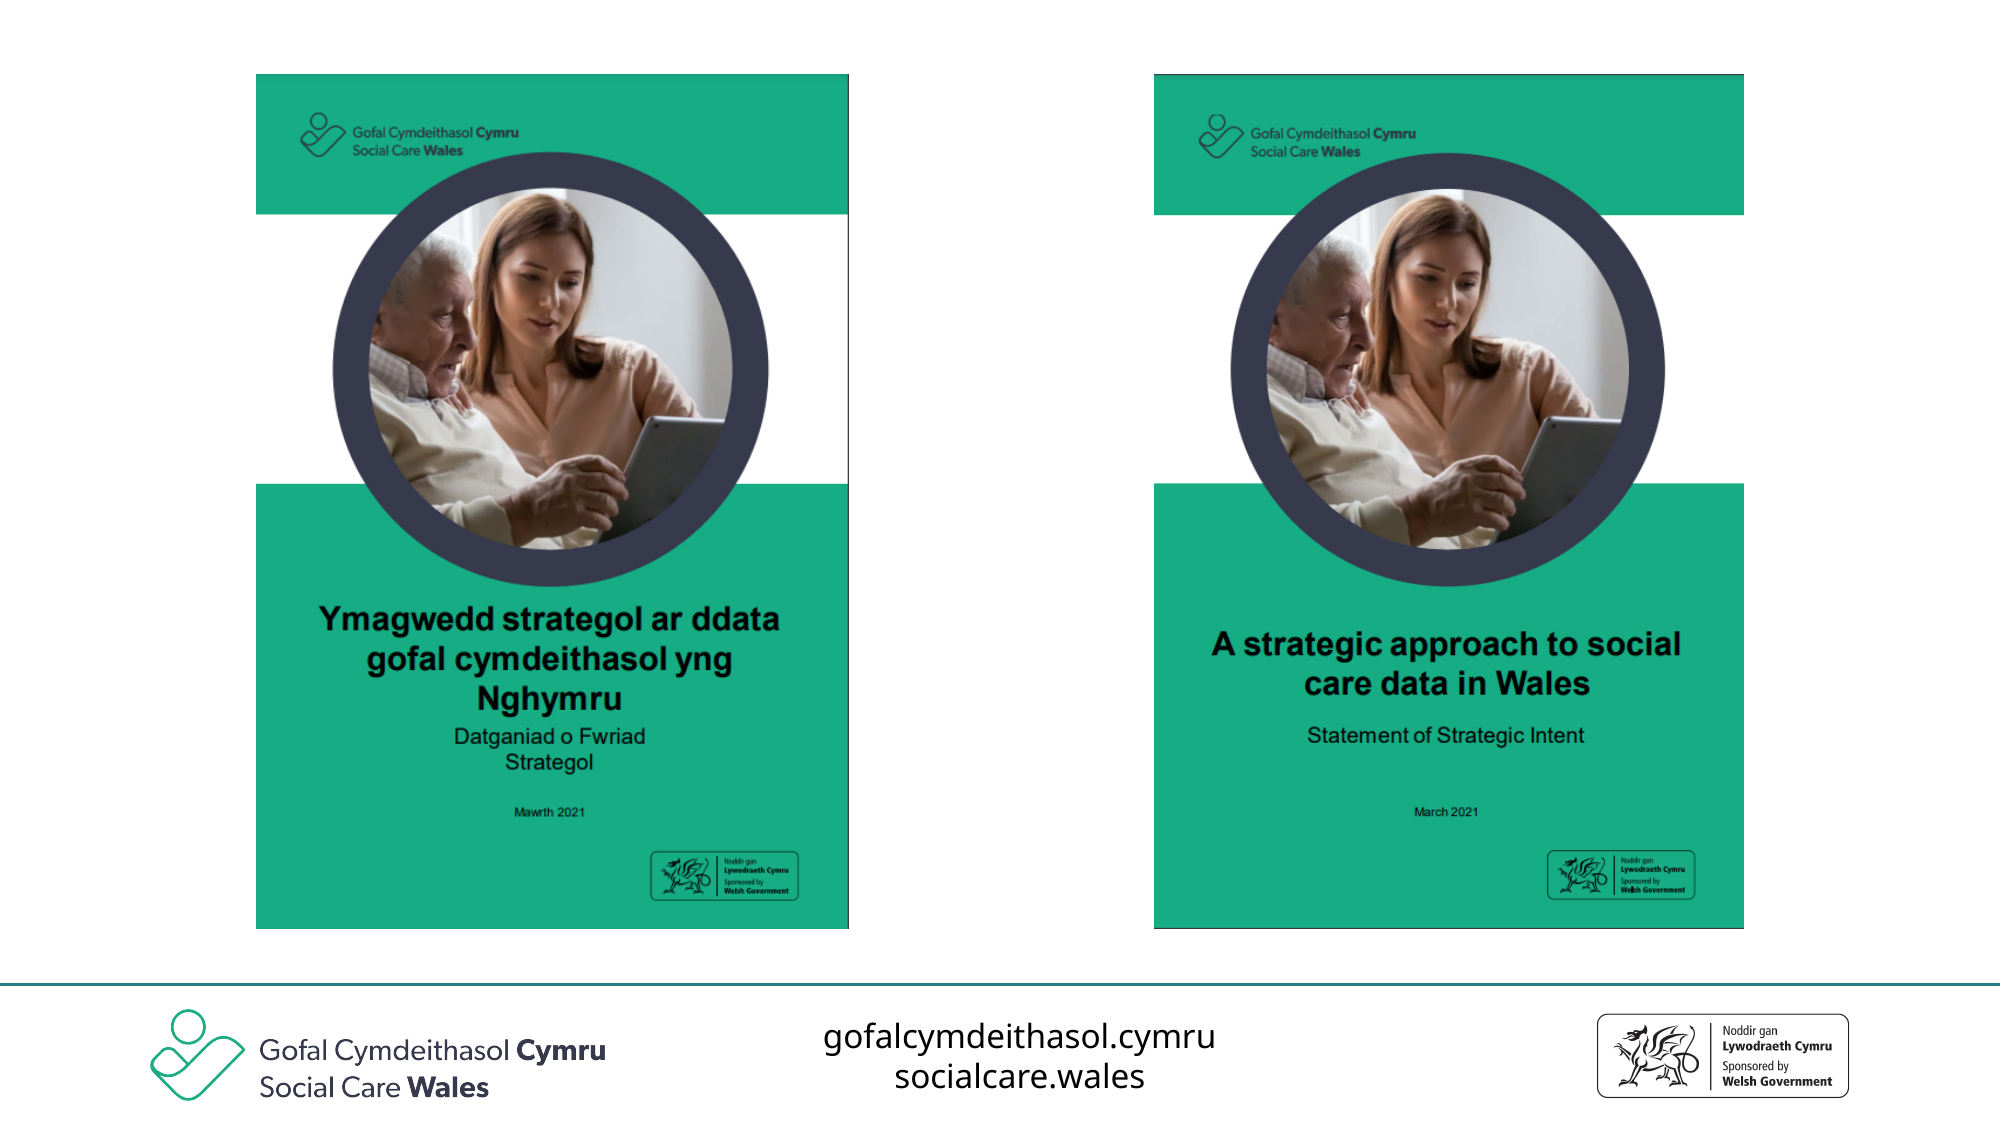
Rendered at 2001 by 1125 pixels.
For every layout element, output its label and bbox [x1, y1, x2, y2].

picture [1154, 75, 1744, 929]
picture [256, 75, 849, 929]
